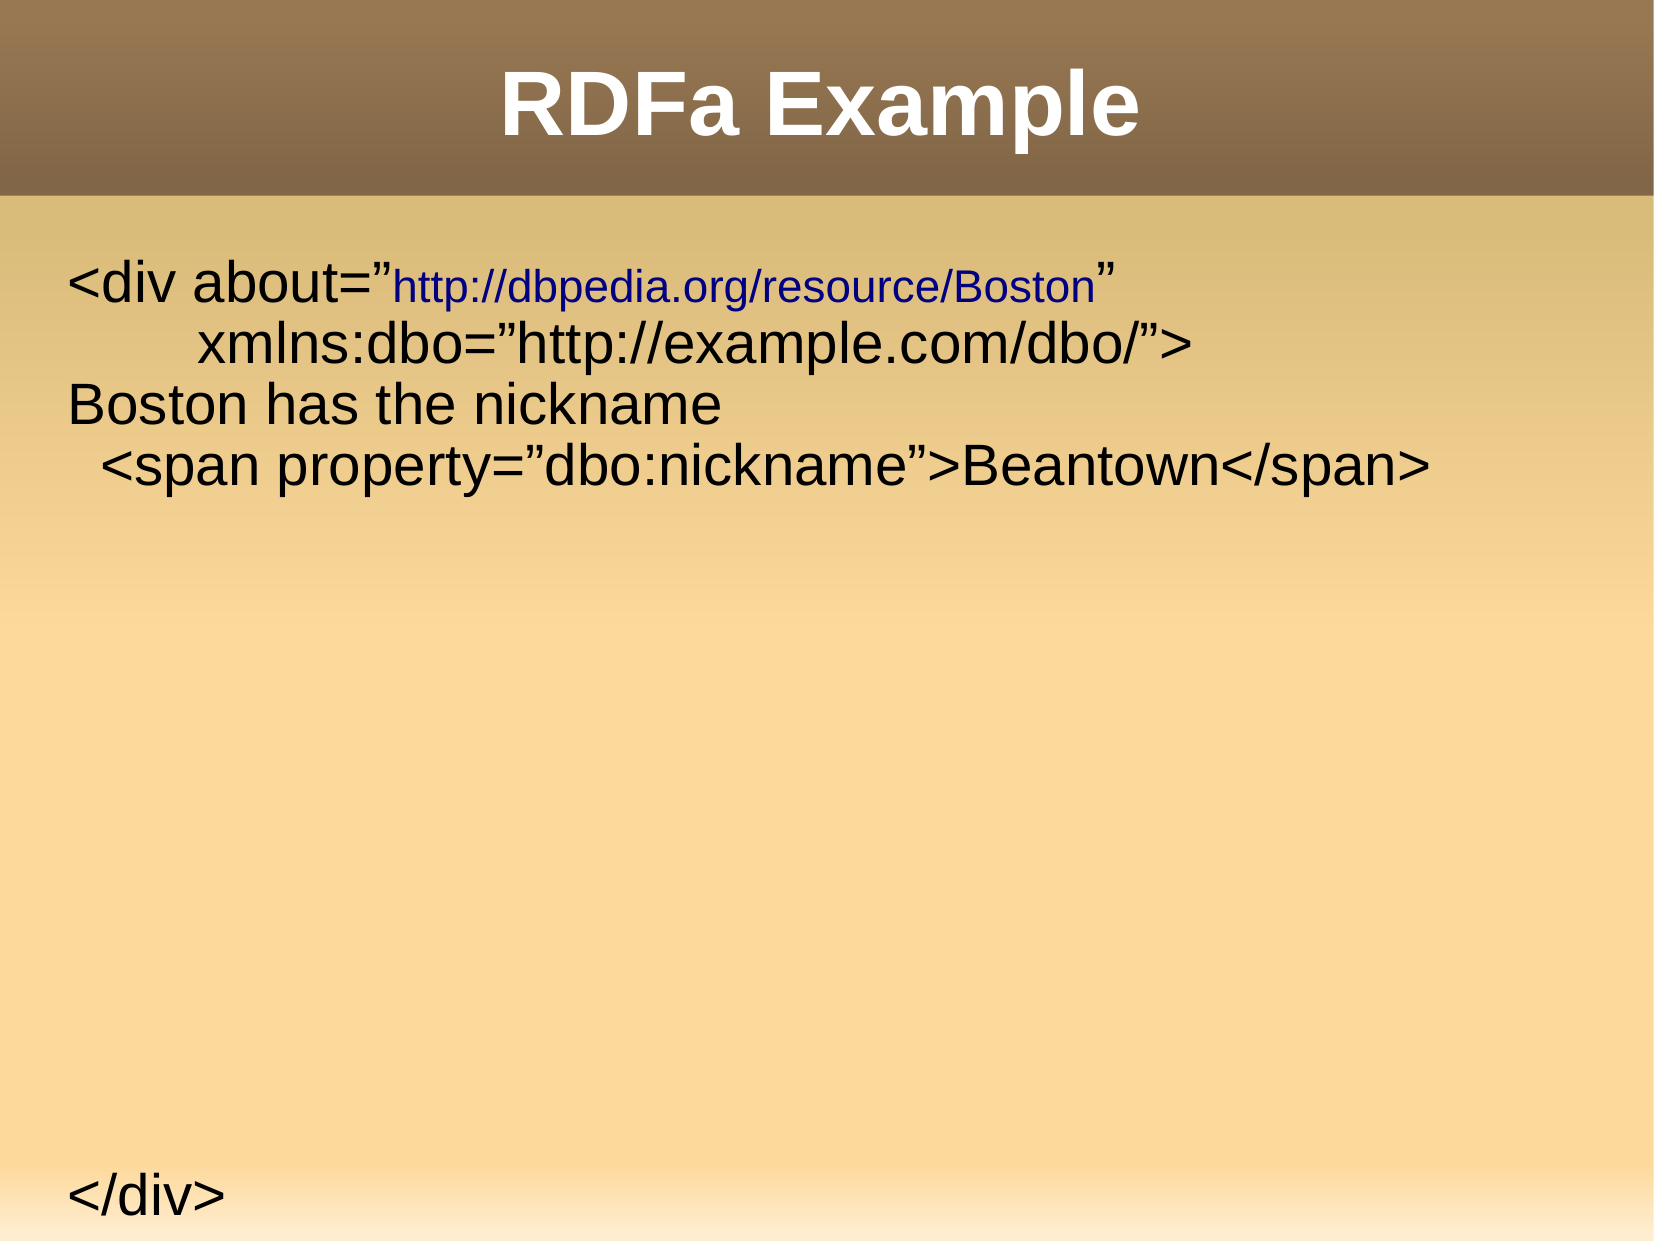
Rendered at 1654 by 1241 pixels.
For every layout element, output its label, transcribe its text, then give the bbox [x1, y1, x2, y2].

text_box <div about=”http://dbpedia.org/resource/Boston” xmlns:dbo=”http://example.com/dbo/”> Boston has the nickname <span property=”dbo:nickname”>Beantown</span> </div> [52, 246, 1448, 1235]
title RDFa Example [76, 7, 1565, 200]
picture [0, 0, 1654, 1241]
